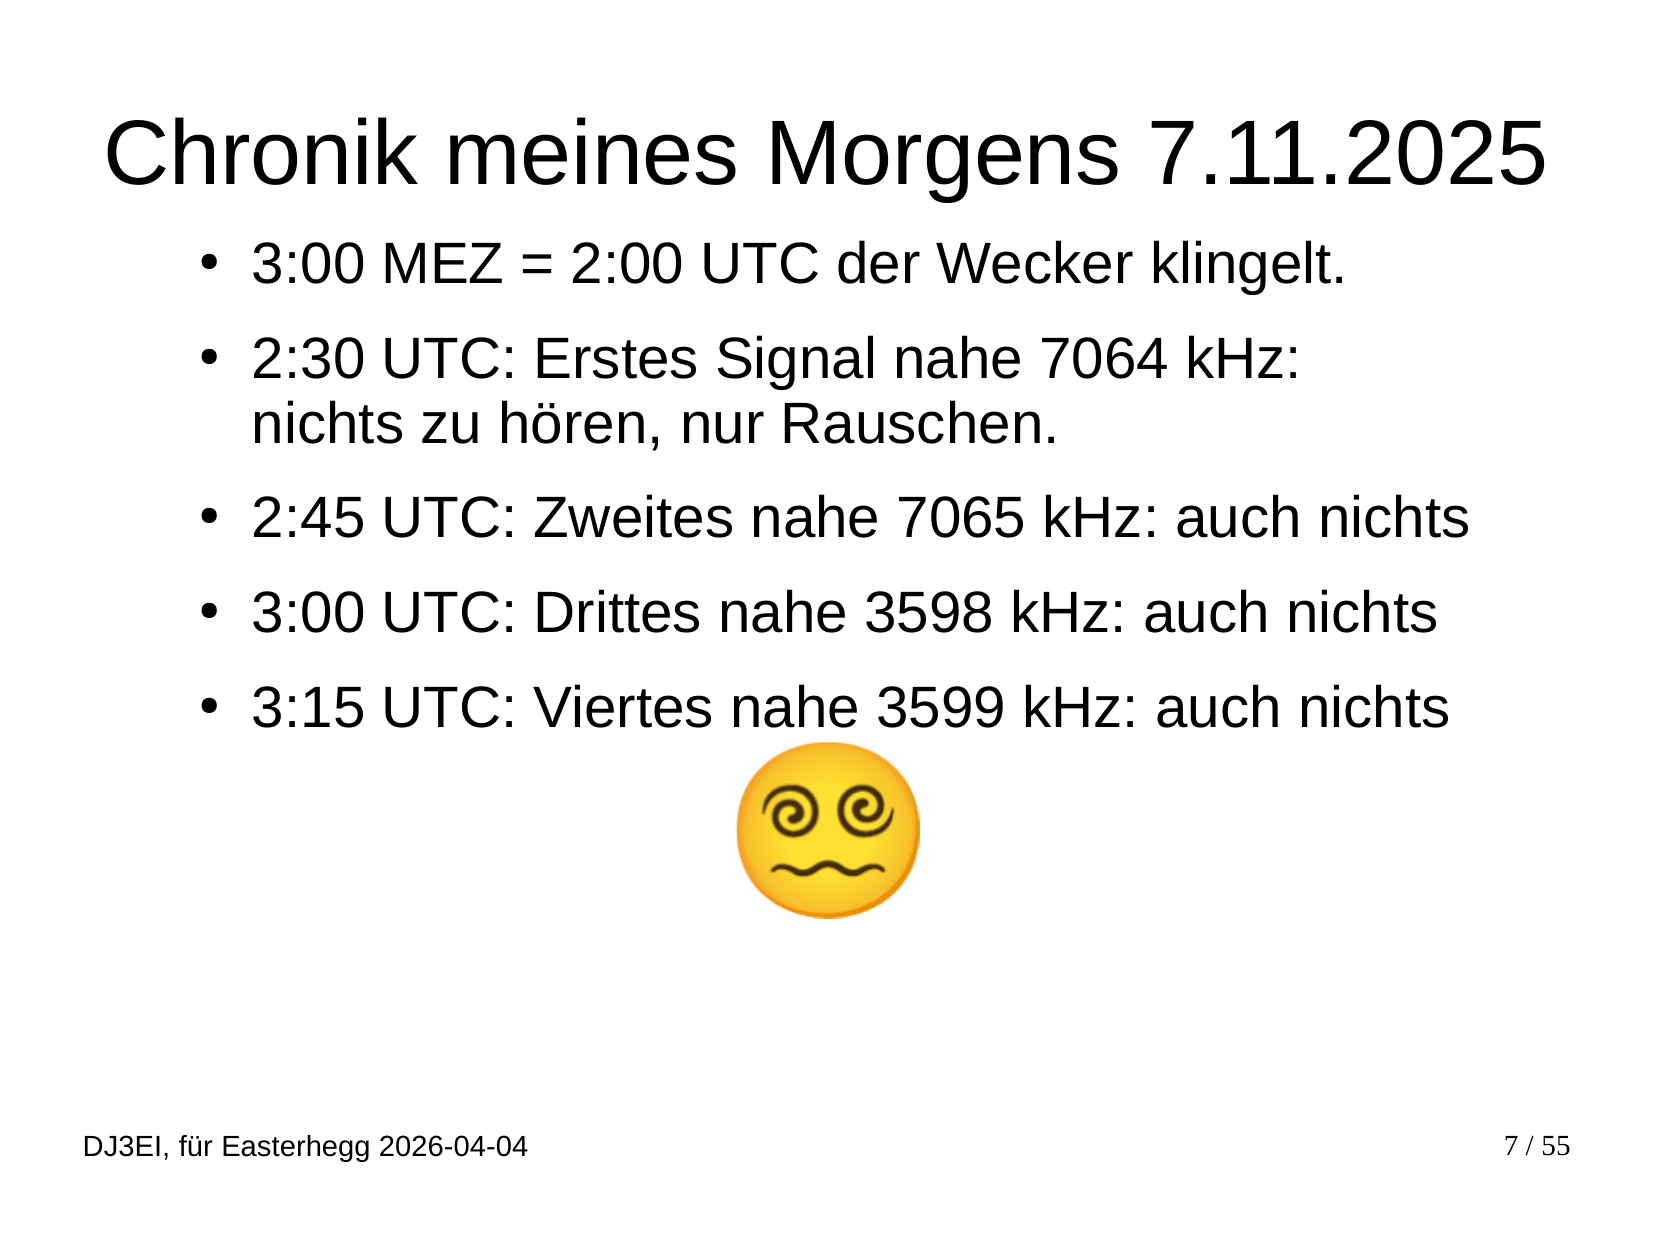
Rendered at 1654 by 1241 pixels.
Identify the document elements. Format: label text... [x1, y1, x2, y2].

list 3:00 MEZ = 2:00 UTC der Wecker klingelt. 2:30 UTC: Erstes Signal nahe 7064 kHz: nichts zu hören, nur Rauschen. 2:45 UTC: Zweites nahe 7065 kHz: auch nichts 3:00 UTC: Drittes nahe 3598 kHz: auch nichts 3:15 UTC: Viertes nahe 3599 kHz: auch nichts [82, 231, 1571, 1133]
title Chronik meines Morgens 7.11.2025 [82, 49, 1571, 231]
